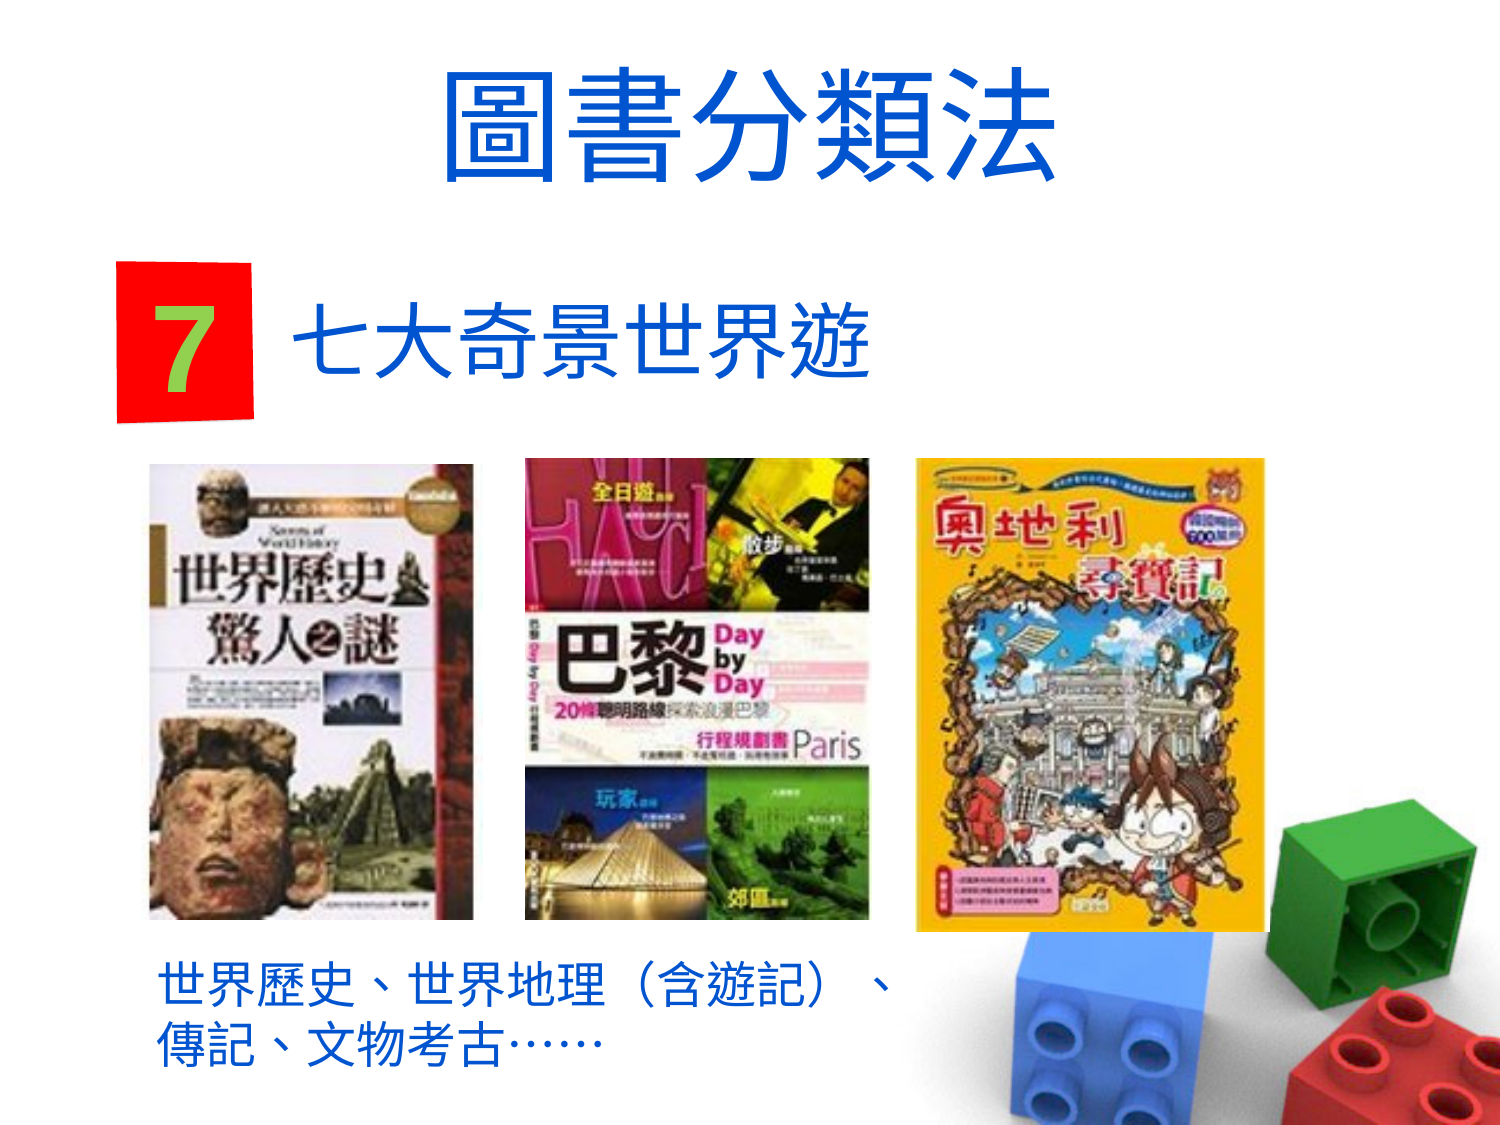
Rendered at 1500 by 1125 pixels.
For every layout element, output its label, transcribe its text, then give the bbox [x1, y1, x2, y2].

text_box 七大奇景世界遊 [274, 281, 888, 397]
text_box 世界歷史、世界地理（含遊記）、傳記、文物考古…… [141, 946, 892, 1082]
picture [141, 187, 1500, 1125]
text_box 7 [116, 261, 254, 424]
title 圖書分類法 [112, 28, 1388, 217]
